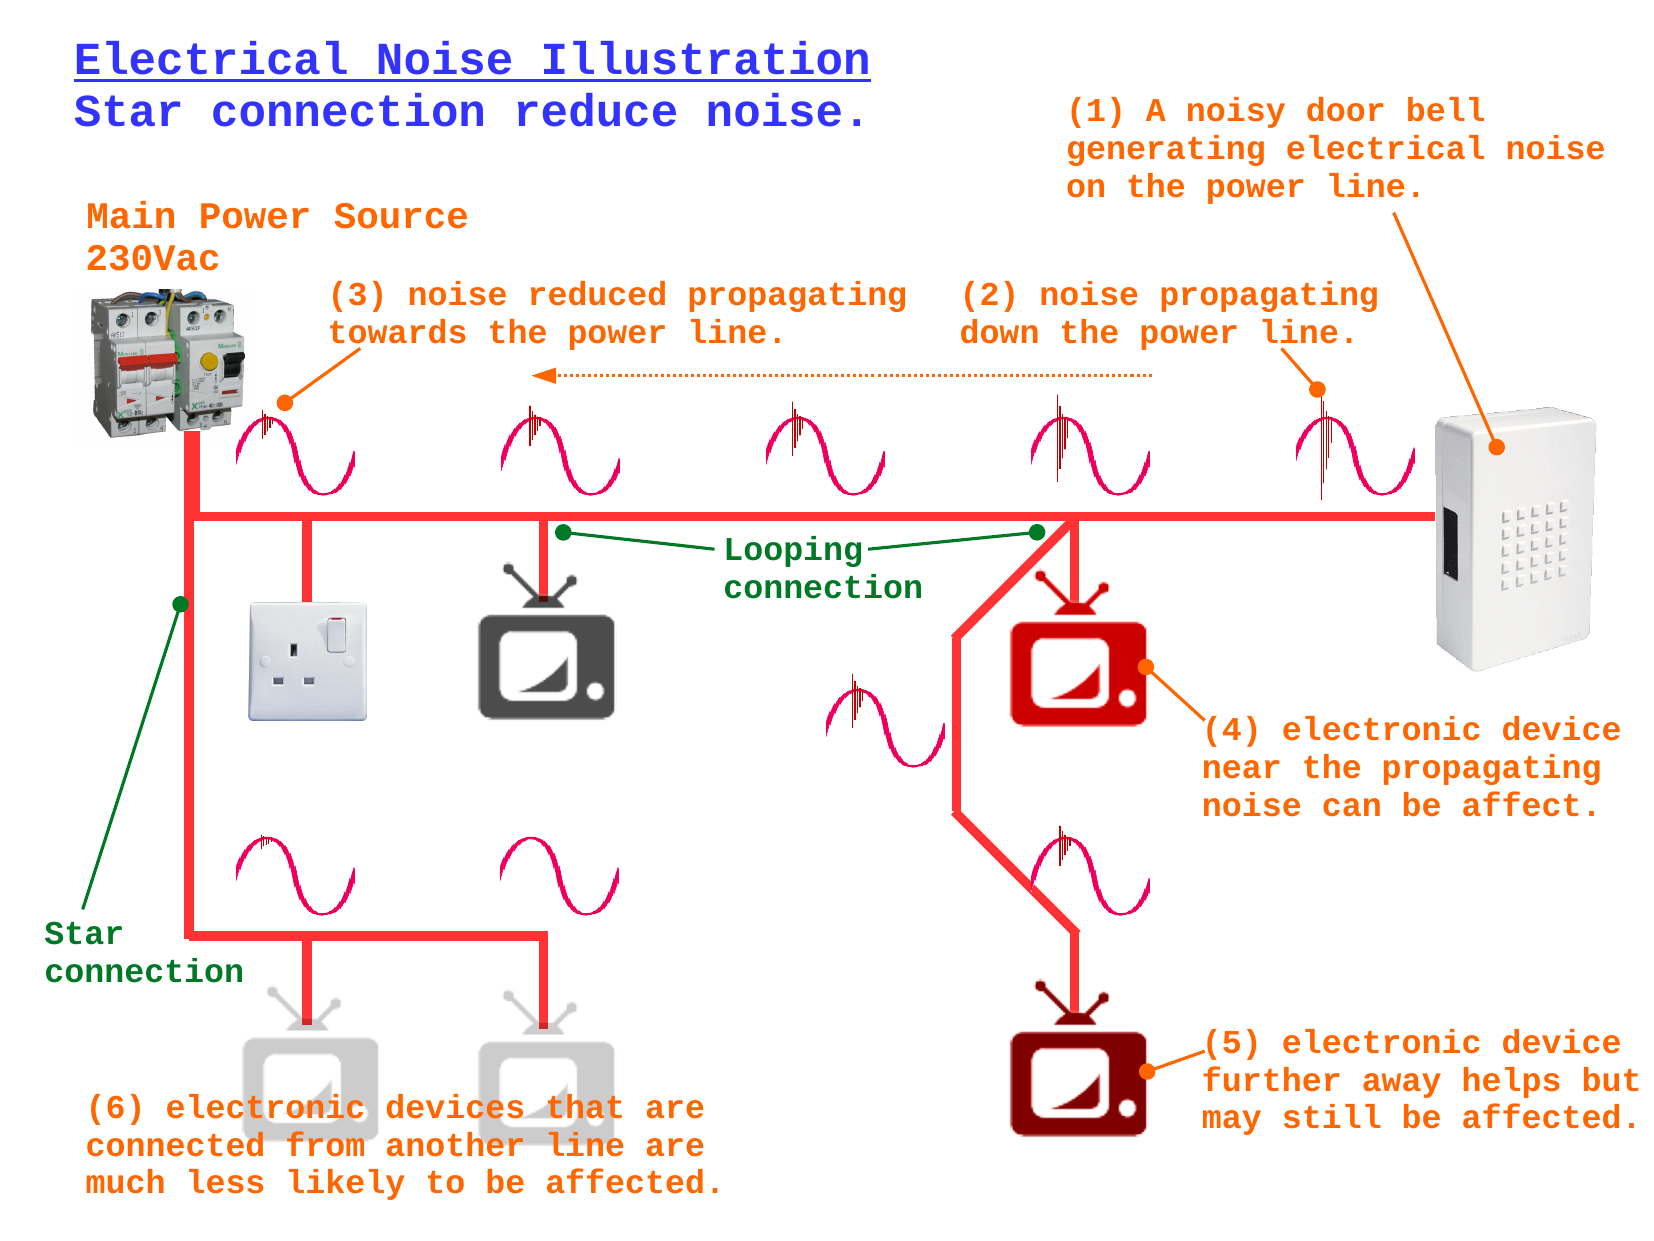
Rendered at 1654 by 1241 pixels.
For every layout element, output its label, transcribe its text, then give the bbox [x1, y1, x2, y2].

picture [500, 803, 619, 922]
picture [992, 559, 1170, 746]
text_box (1) A noisy door bell generating electrical noise on the power line. [1051, 86, 1636, 231]
picture [76, 332, 355, 502]
picture [992, 969, 1170, 1156]
picture [1031, 803, 1150, 922]
picture [248, 602, 367, 721]
picture [236, 803, 355, 922]
picture [501, 398, 620, 502]
picture [460, 979, 638, 1083]
picture [1031, 383, 1150, 502]
picture [1296, 383, 1415, 502]
text_box Looping connection [708, 525, 945, 616]
text_box (2) noise propagating down the power line. [944, 270, 1412, 361]
text_box (3) noise reduced propagating towards the power line. [312, 270, 928, 398]
picture [826, 655, 945, 774]
text_box (5) electronic device further away helps but may still be affected. [1187, 1018, 1654, 1184]
picture [1423, 398, 1601, 680]
text_box Main Power Source 230Vac [70, 189, 485, 332]
text_box (6) electronic devices that are connected from another line are much less likely to be affected. [70, 1083, 745, 1211]
text_box Star connection [29, 909, 266, 1000]
text_box (4) electronic device near the propagating noise can be affect. [1187, 705, 1654, 833]
picture [460, 552, 638, 739]
picture [224, 975, 402, 1083]
text_box Electrical Noise Illustration Star connection reduce noise. [59, 29, 951, 148]
picture [766, 398, 885, 502]
